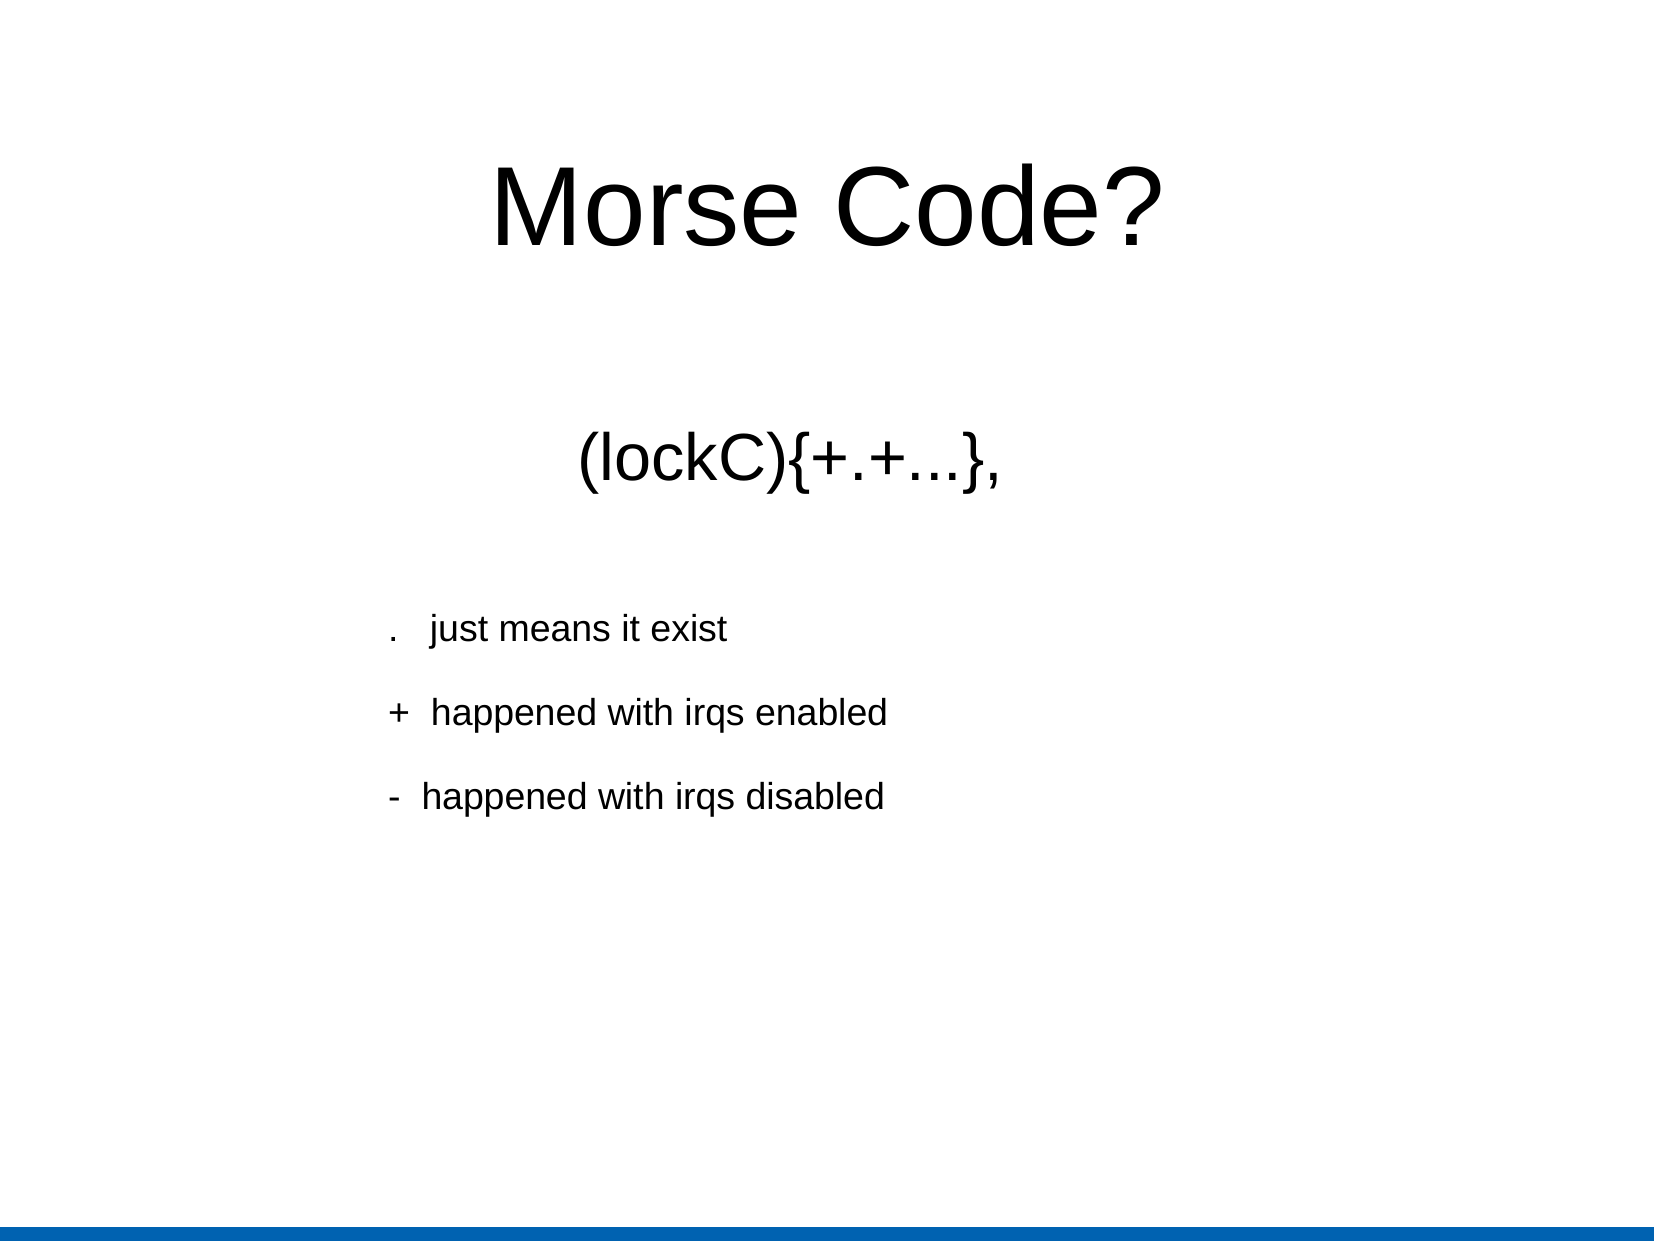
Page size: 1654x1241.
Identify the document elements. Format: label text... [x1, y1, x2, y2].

text_box (lockC){+.+...}, [562, 412, 1126, 503]
text_box . just means it exist + happened with irqs enabled - happened with irqs disabled [373, 600, 904, 825]
title Morse Code? [121, 110, 1534, 303]
